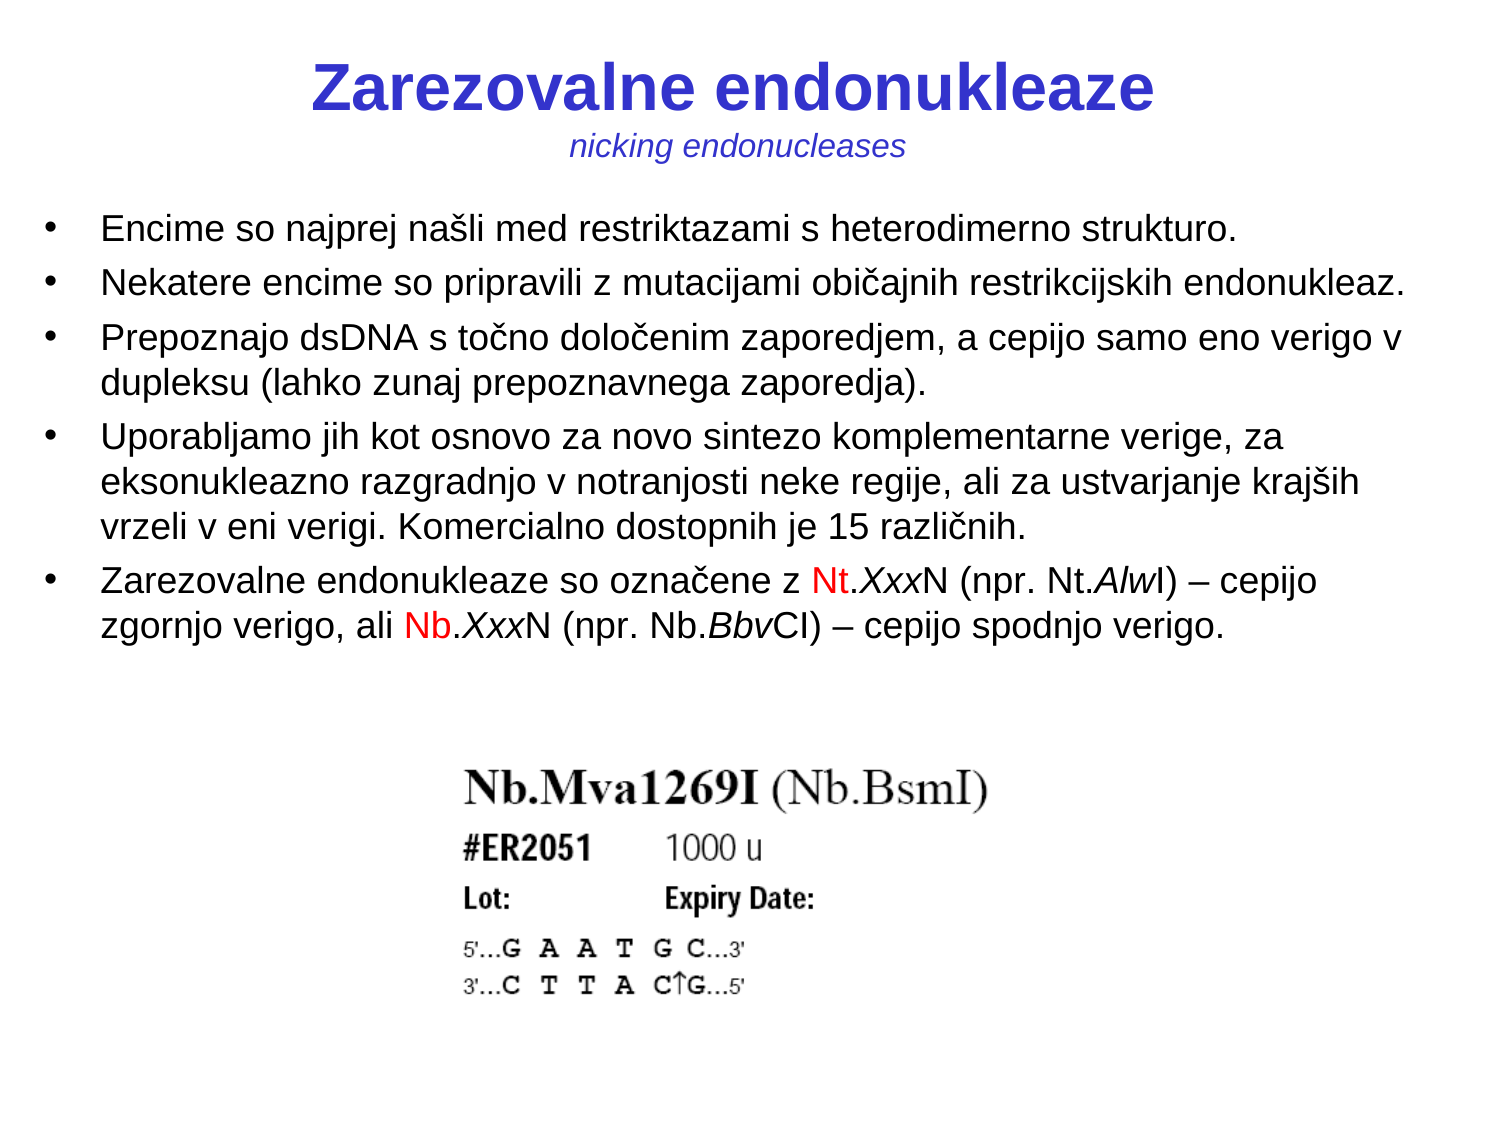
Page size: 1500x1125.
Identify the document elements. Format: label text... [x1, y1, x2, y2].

picture [430, 763, 1011, 1006]
text_box Encime so najprej našli med restriktazami s heterodimerno strukturo. Nekatere encime so pripravili z mutacijami običajnih restrikcijskih endonukleaz. Prepoznajo dsDNA s točno določenim zaporedjem, a cepijo samo eno verigo v dupleksu (lahko zunaj prepoznavnega zaporedja). Uporabljamo jih kot osnovo za novo sintezo komplementarne verige, za eksonukleazno razgradnjo v notranjosti neke regije, ali za ustvarjanje krajših vrzeli v eni verigi. Komercialno dostopnih je 15 različnih. Zarezovalne endonukleaze so označene z Nt.XxxN (npr. Nt.AlwI) – cepijo zgornjo verigo, ali Nb.XxxN (npr. Nb.BbvCI) – cepijo spodnjo verigo. [29, 196, 1471, 775]
text_box Zarezovalne endonukleaze nicking endonucleases [100, 34, 1367, 173]
